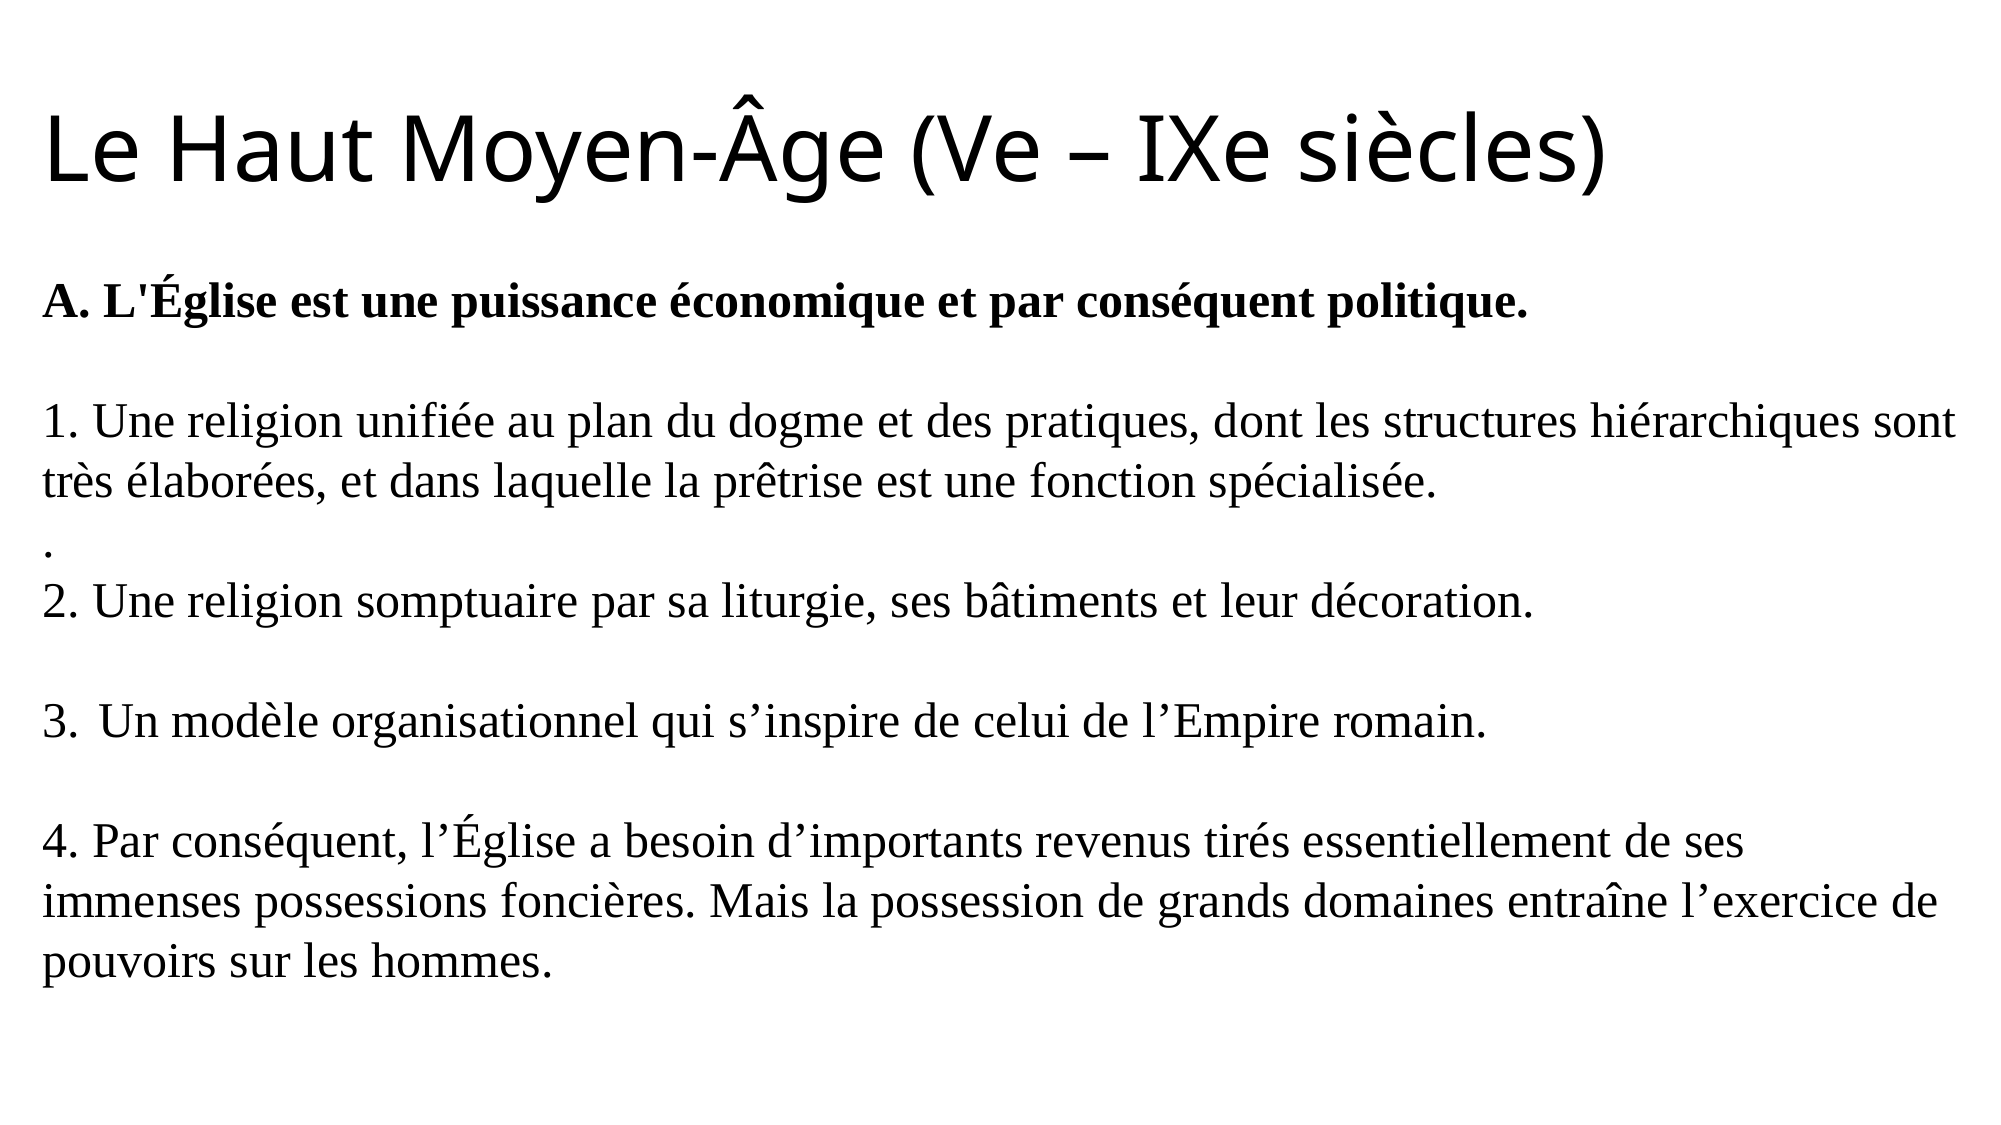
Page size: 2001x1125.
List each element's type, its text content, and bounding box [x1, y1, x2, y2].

title Le Haut Moyen-Âge (Ve – IXe siècles) [26, 42, 1752, 259]
text_box A. L'Église est une puissance économique et par conséquent politique. 1. Une religion unifiée au plan du dogme et des pratiques, dont les structures hiérarchiques sont très élaborées, et dans laquelle la prêtrise est une fonction spécialisée. . 2. Une religion somptuaire par sa liturgie, ses bâtiments et leur décoration. Un modèle organisationnel qui s’inspire de celui de l’Empire romain. 4. Par conséquent, l’Église a besoin d’importants revenus tirés essentiellement de ses immenses possessions foncières. Mais la possession de grands domaines entraîne l’exercice de pouvoirs sur les hommes. [26, 259, 1973, 1003]
